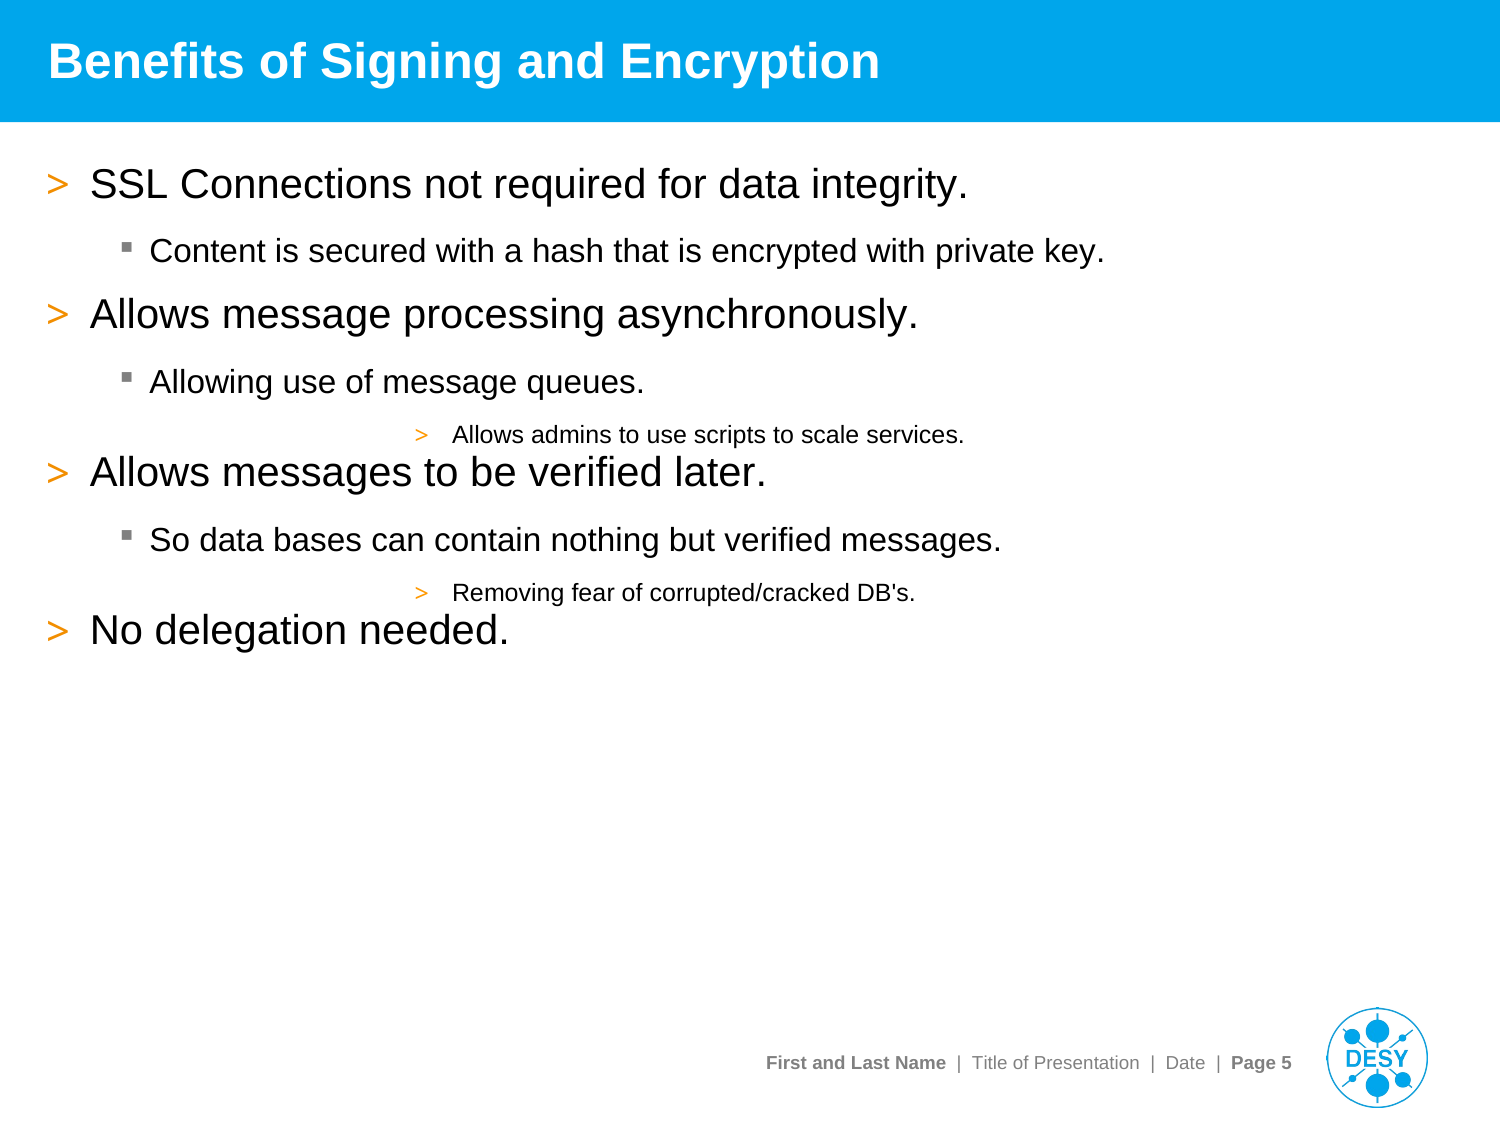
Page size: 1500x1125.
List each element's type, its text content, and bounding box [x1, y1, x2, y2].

title Benefits of Signing and Encryption [47, 24, 1446, 99]
picture [1326, 1007, 1428, 1108]
list SSL Connections not required for data integrity. Content is secured with a hash that is encrypted with private key. Allows message processing asynchronously. Allowing use of message queues. Allows admins to use scripts to scale services. Allows messages to be verified later. So data bases can contain nothing but verified messages. Removing fear of corrupted/cracked DB's. No delegation needed. [46, 160, 1444, 889]
